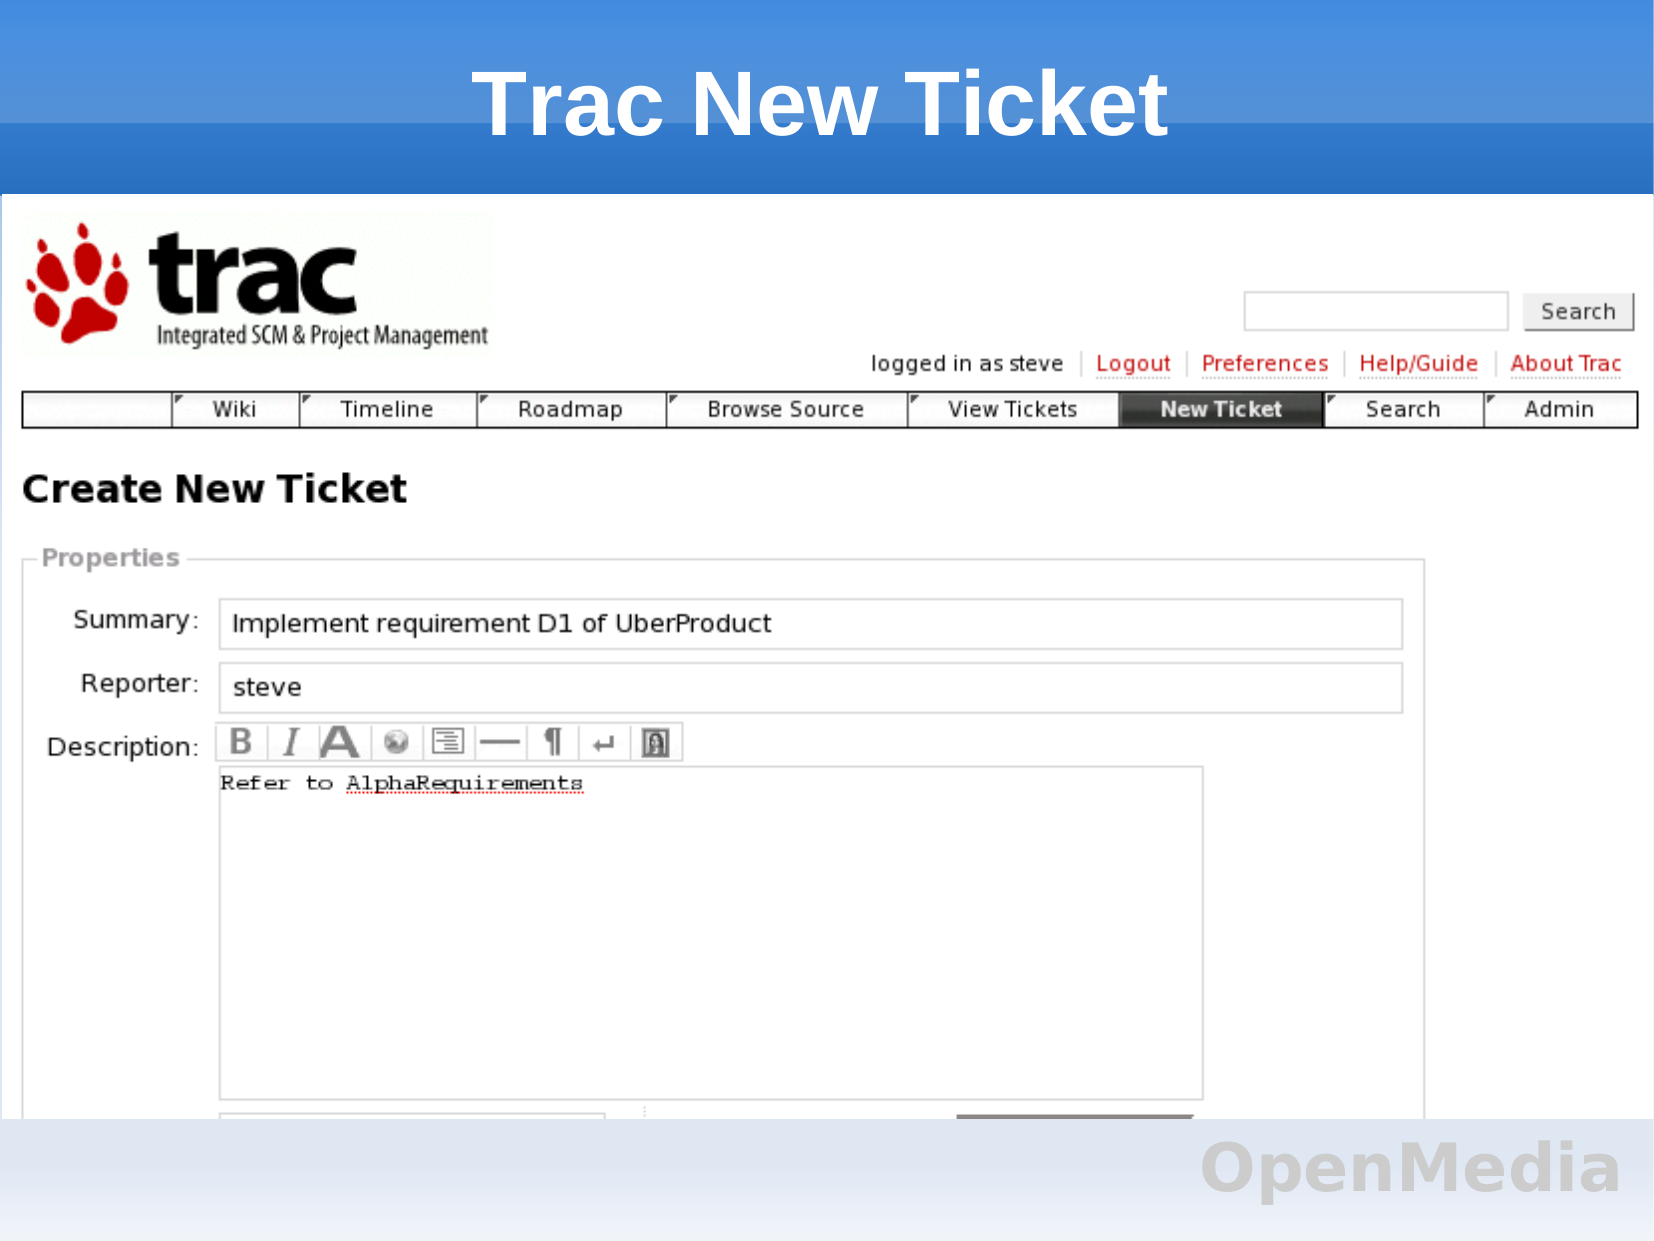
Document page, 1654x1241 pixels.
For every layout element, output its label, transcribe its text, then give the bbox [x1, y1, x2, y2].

picture [0, 0, 1654, 1241]
title Trac New Ticket [76, 0, 1565, 194]
